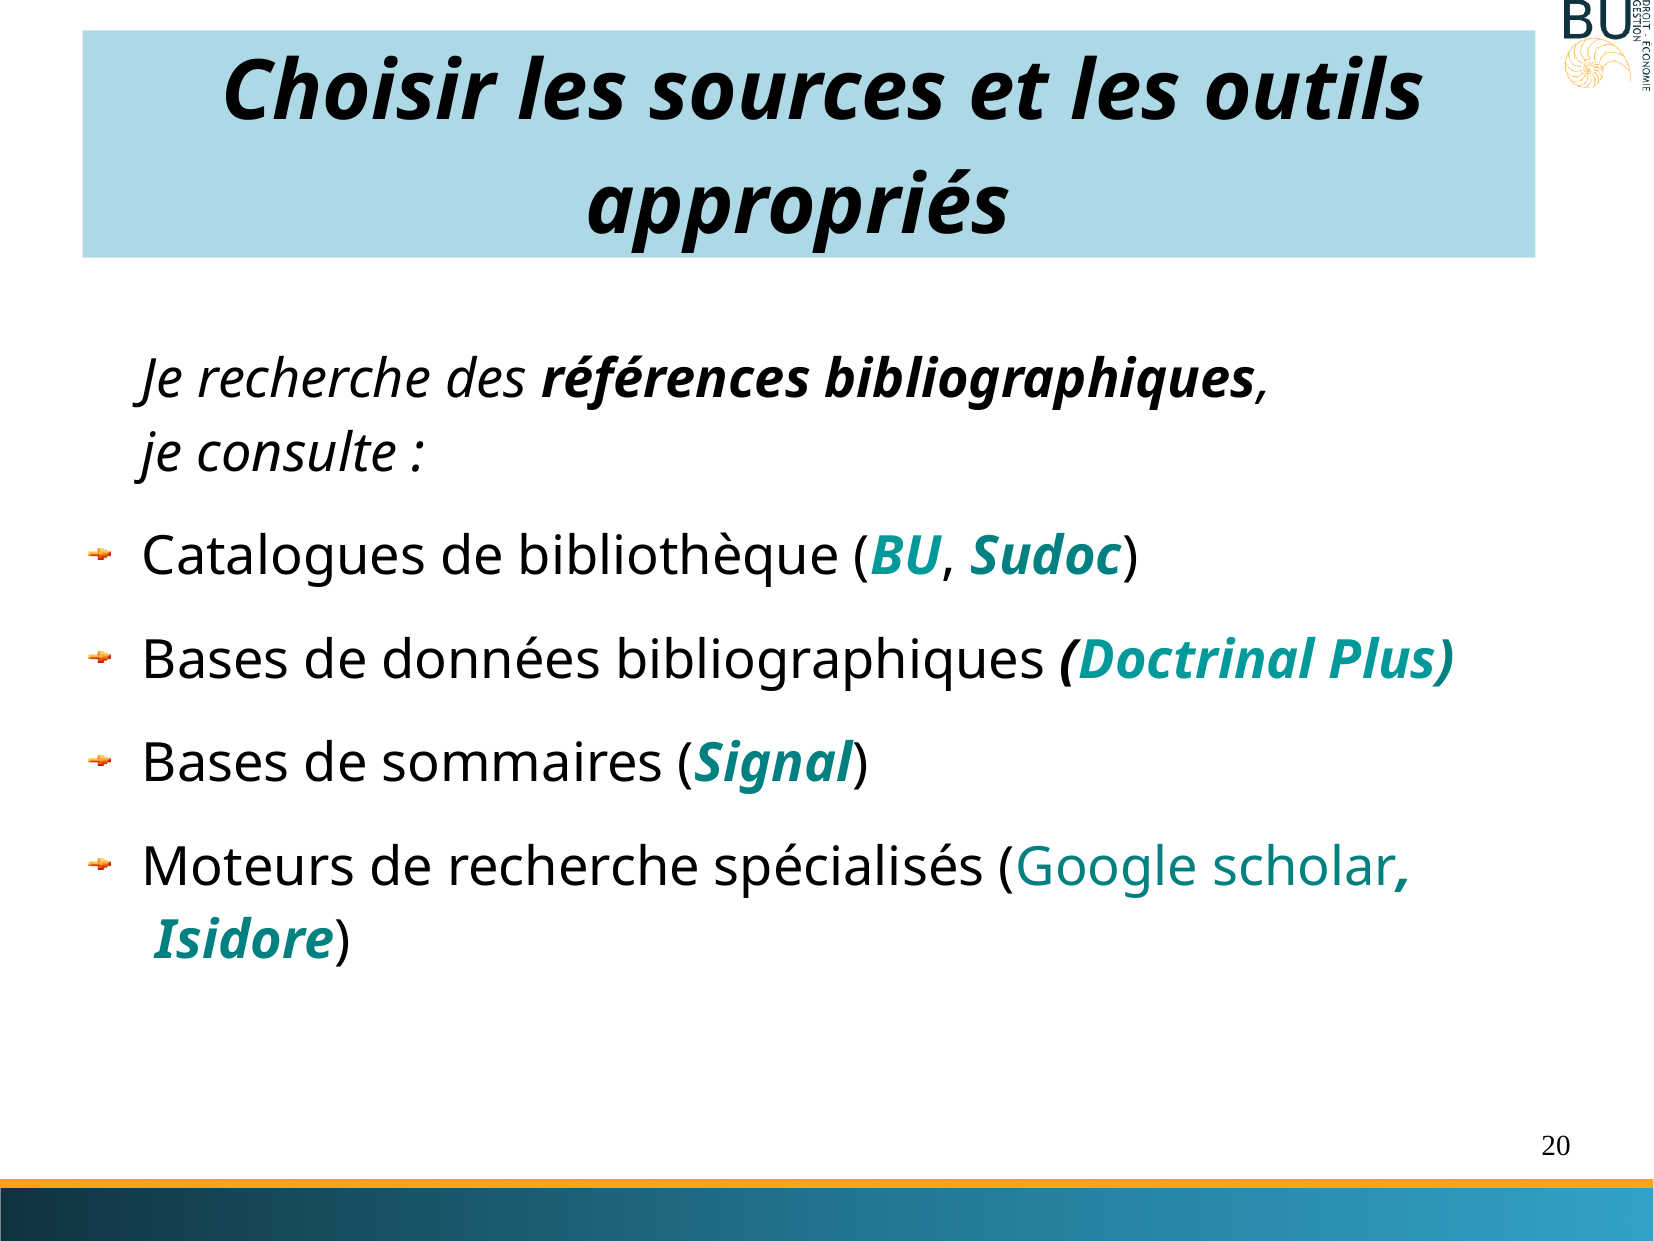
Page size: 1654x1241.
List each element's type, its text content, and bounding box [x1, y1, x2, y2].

text_box Choisir les sources et les outils appropriés [82, 47, 1536, 241]
list Je recherche des références bibliographiques, je consulte : Catalogues de bibliothèque (BU, Sudoc) Bases de données bibliographiques (Doctrinal Plus) Bases de sommaires (Signal) Moteurs de recherche spécialisés (Google scholar, Isidore) [70, 224, 1583, 1106]
picture [0, 1179, 1654, 1241]
picture [1564, 0, 1652, 91]
